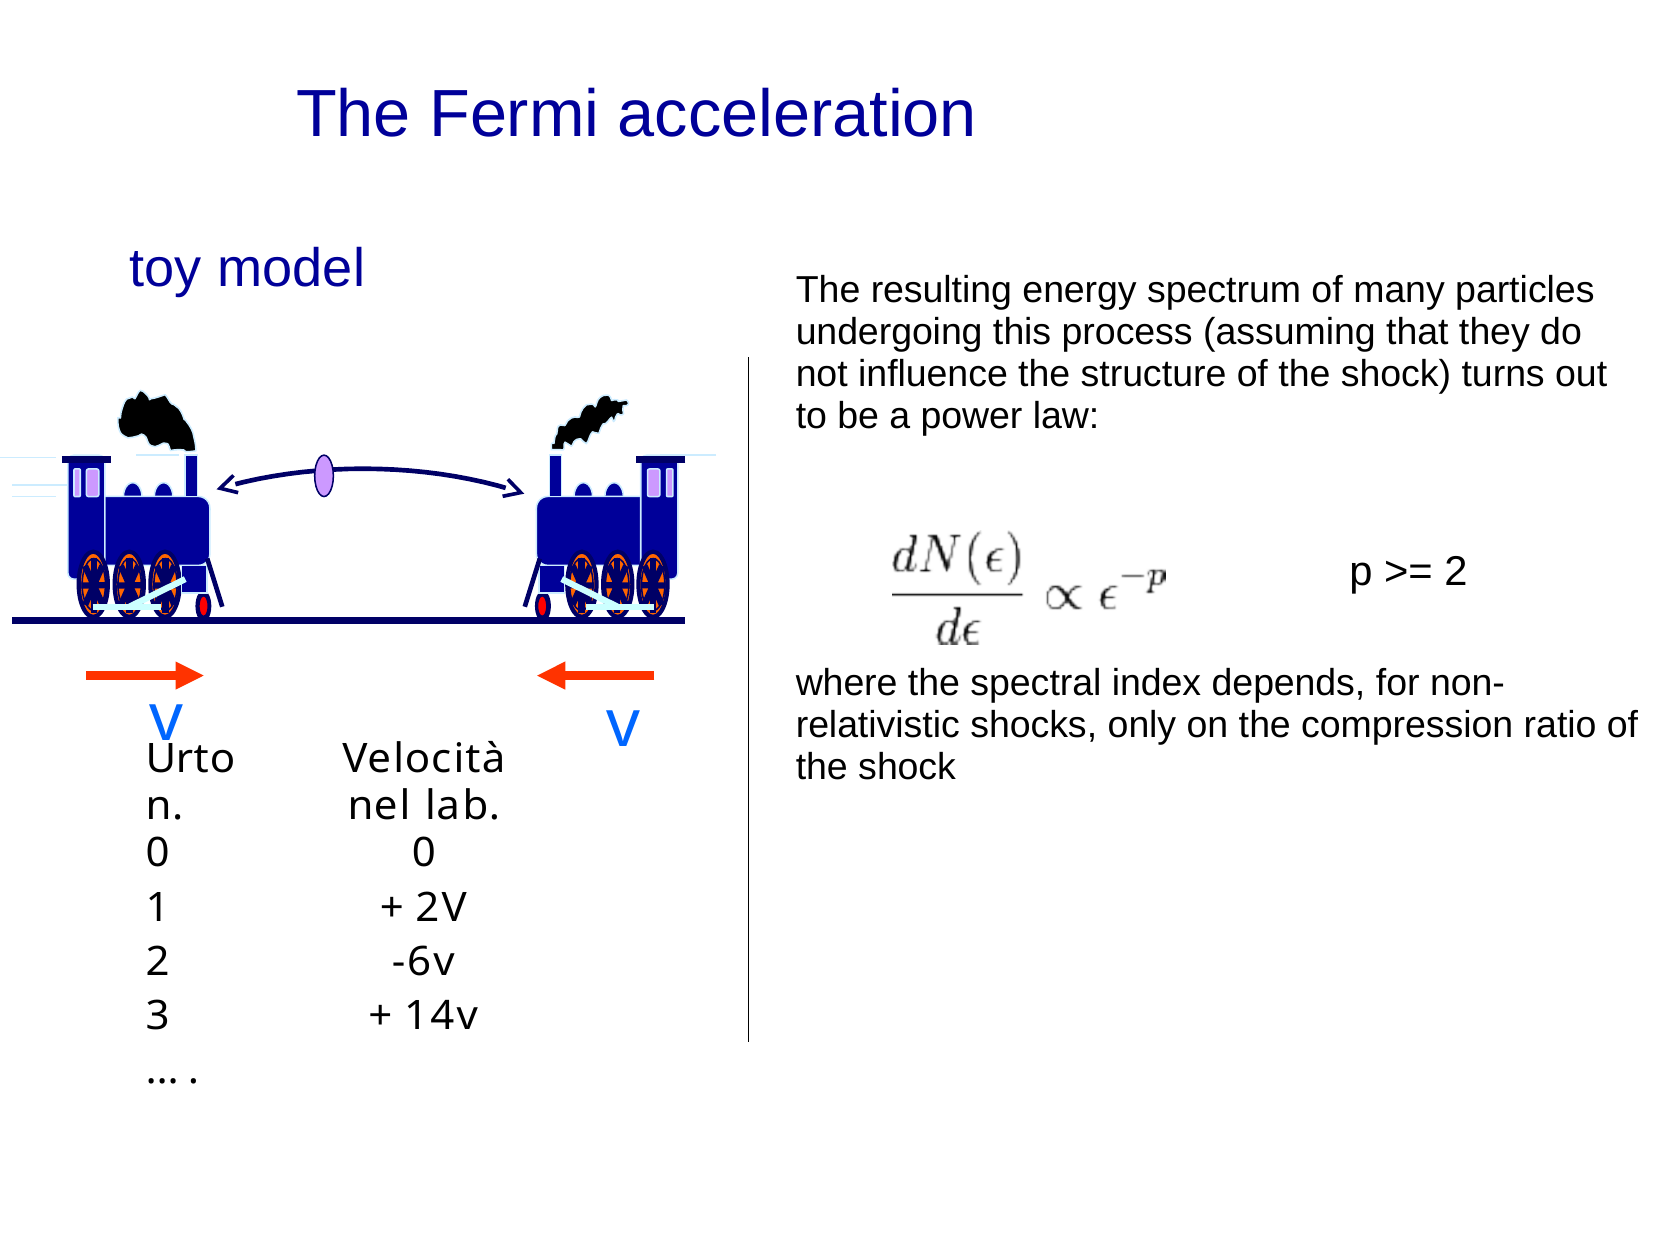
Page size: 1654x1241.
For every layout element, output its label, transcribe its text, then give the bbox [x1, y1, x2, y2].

text_box [608, 610, 627, 617]
text_box [314, 455, 334, 497]
text_box [156, 604, 177, 617]
text_box [587, 574, 592, 582]
text_box [171, 574, 176, 582]
text_box The resulting energy spectrum of many particles undergoing this process (assuming that they do not influence the structure of the shock) turns out to be a power law: where the spectral index depends, for non-relativistic shocks, only on the compression ratio of the shock [781, 260, 1654, 845]
text_box [570, 604, 591, 617]
chart [135, 734, 554, 1120]
text_box [551, 395, 629, 450]
text_box [119, 574, 124, 582]
text_box v [134, 661, 169, 769]
text_box The Fermi acceleration toy model [22, 68, 1579, 309]
text_box [644, 605, 665, 617]
text_box p >= 2 [1334, 540, 1533, 619]
text_box [67, 455, 210, 620]
text_box [536, 455, 678, 620]
text_box [120, 610, 139, 617]
text_box [155, 574, 160, 582]
picture [892, 530, 1166, 645]
text_box [117, 390, 196, 452]
text_box [176, 586, 180, 602]
text_box v [591, 667, 626, 774]
text_box [571, 574, 576, 582]
